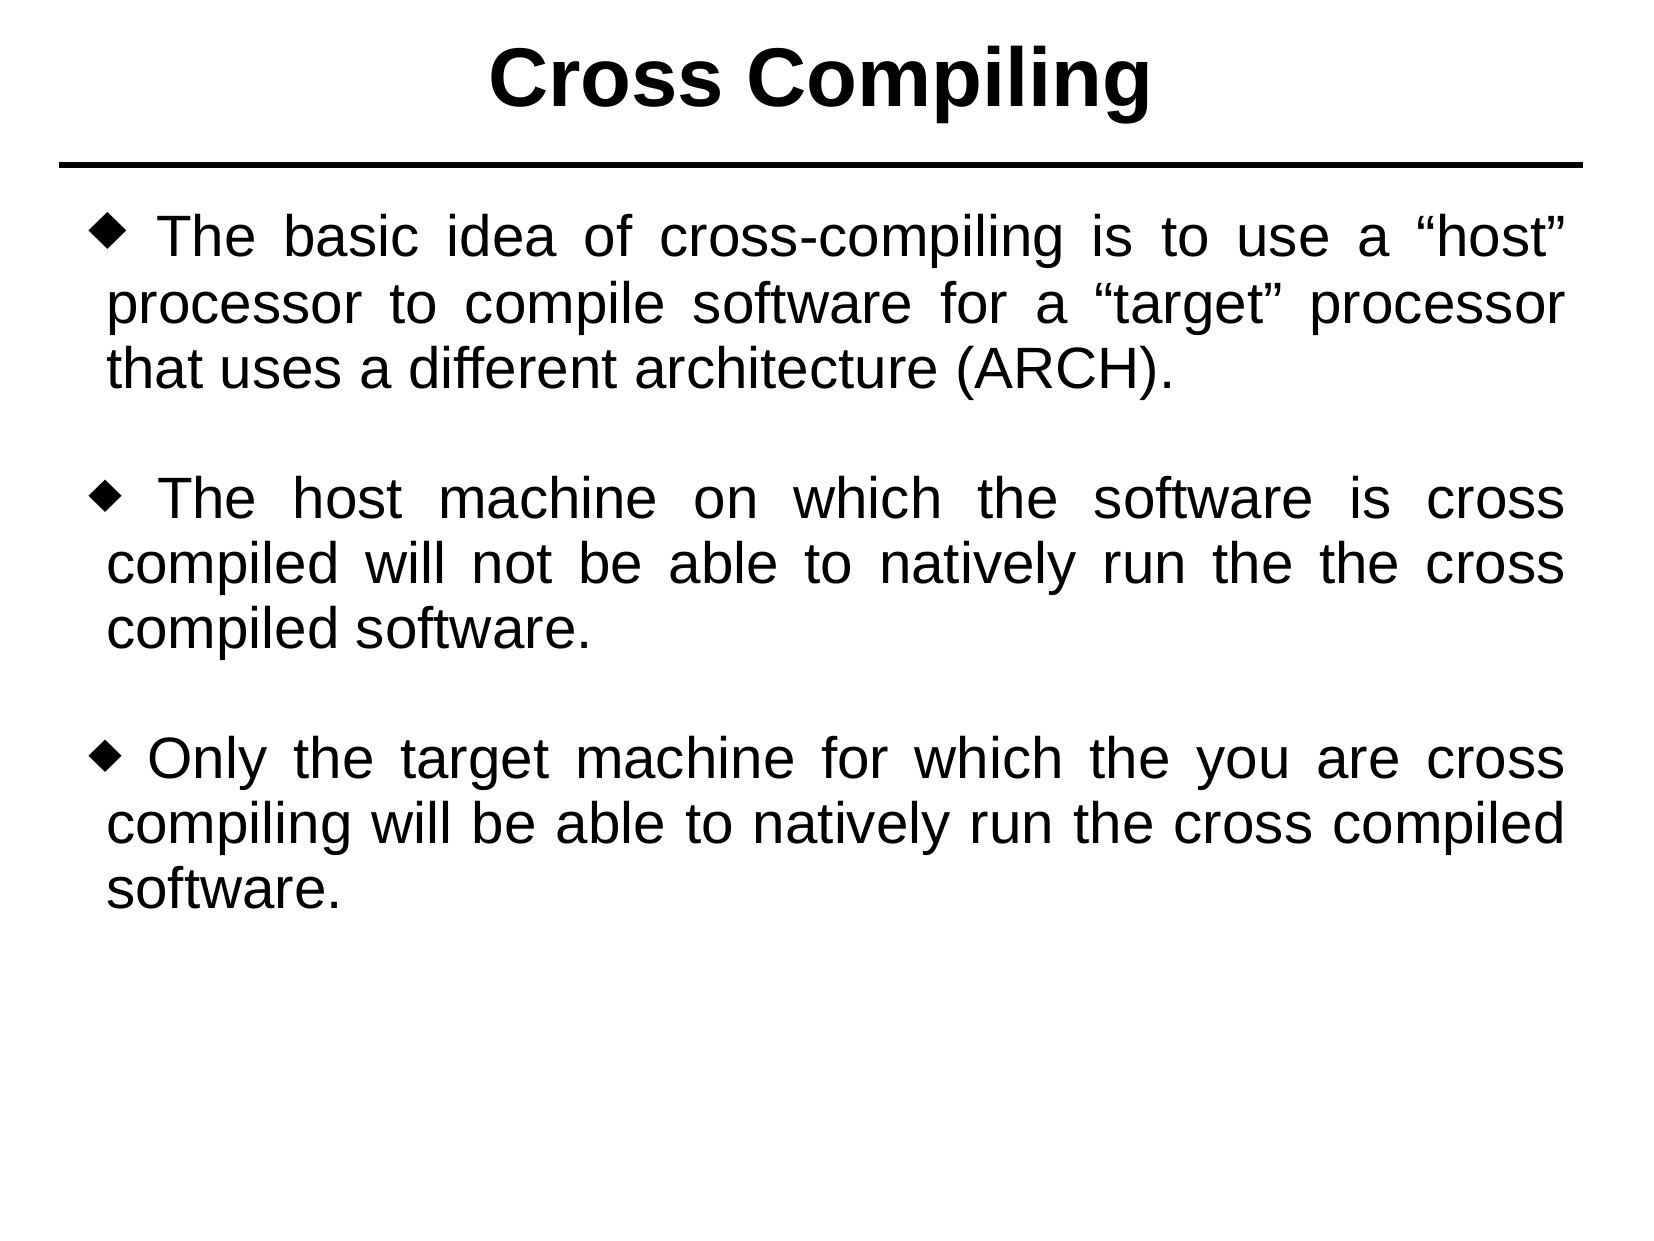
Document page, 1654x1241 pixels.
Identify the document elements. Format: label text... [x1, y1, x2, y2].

text_box The basic idea of cross-compiling is to use a “host” processor to compile software for a “target” processor that uses a different architecture (ARCH). The host machine on which the software is cross compiled will not be able to natively run the the cross compiled software. Only the target machine for which the you are cross compiling will be able to natively run the cross compiled software. [59, 188, 1583, 1116]
text_box Cross Compiling [59, 23, 1583, 142]
